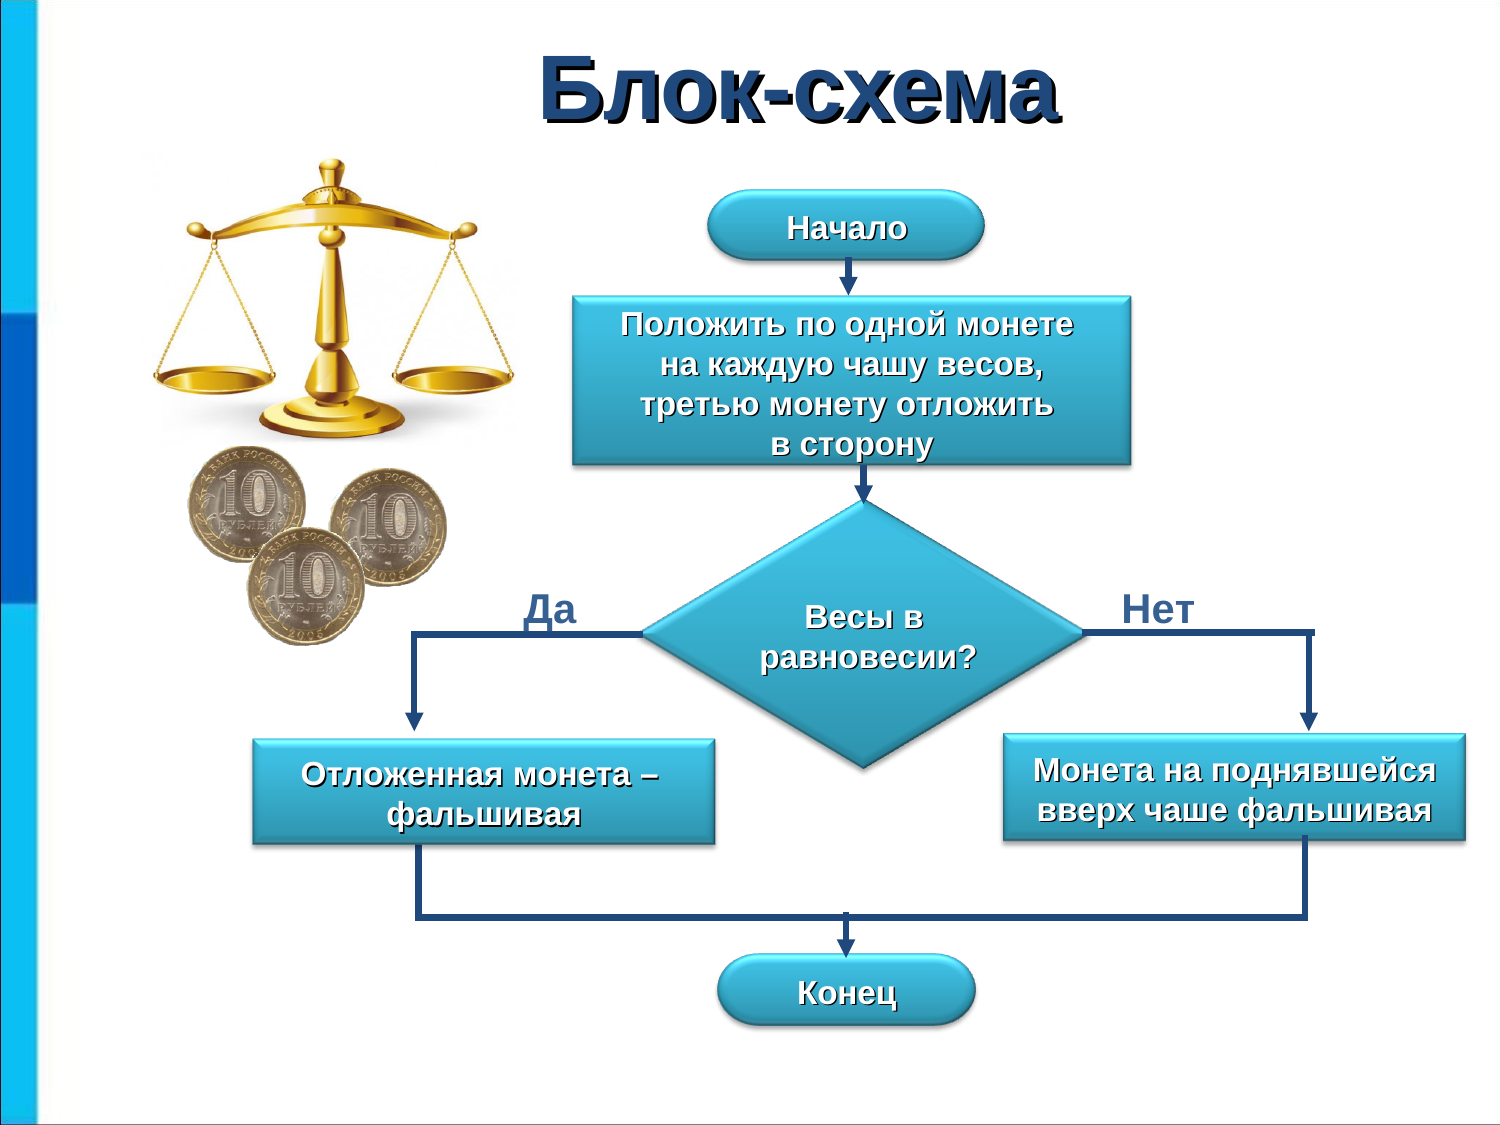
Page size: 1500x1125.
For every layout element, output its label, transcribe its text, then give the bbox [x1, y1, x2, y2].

text_box Нет [1106, 574, 1231, 640]
text_box Да [508, 574, 607, 640]
title Блок-схема [171, 30, 1425, 135]
text_box Весы в равновесии? [751, 567, 977, 703]
text_box Отложенная монета – фальшивая [253, 739, 715, 846]
text_box Монета на поднявшейся вверх чаше фальшивая [1004, 735, 1466, 841]
picture [0, 0, 1500, 1125]
text_box Положить по одной монете на каждую чашу весов, третью монету отложить в сторону [573, 297, 1130, 467]
text_box Конец [731, 965, 963, 1016]
text_box Начало [722, 200, 972, 251]
